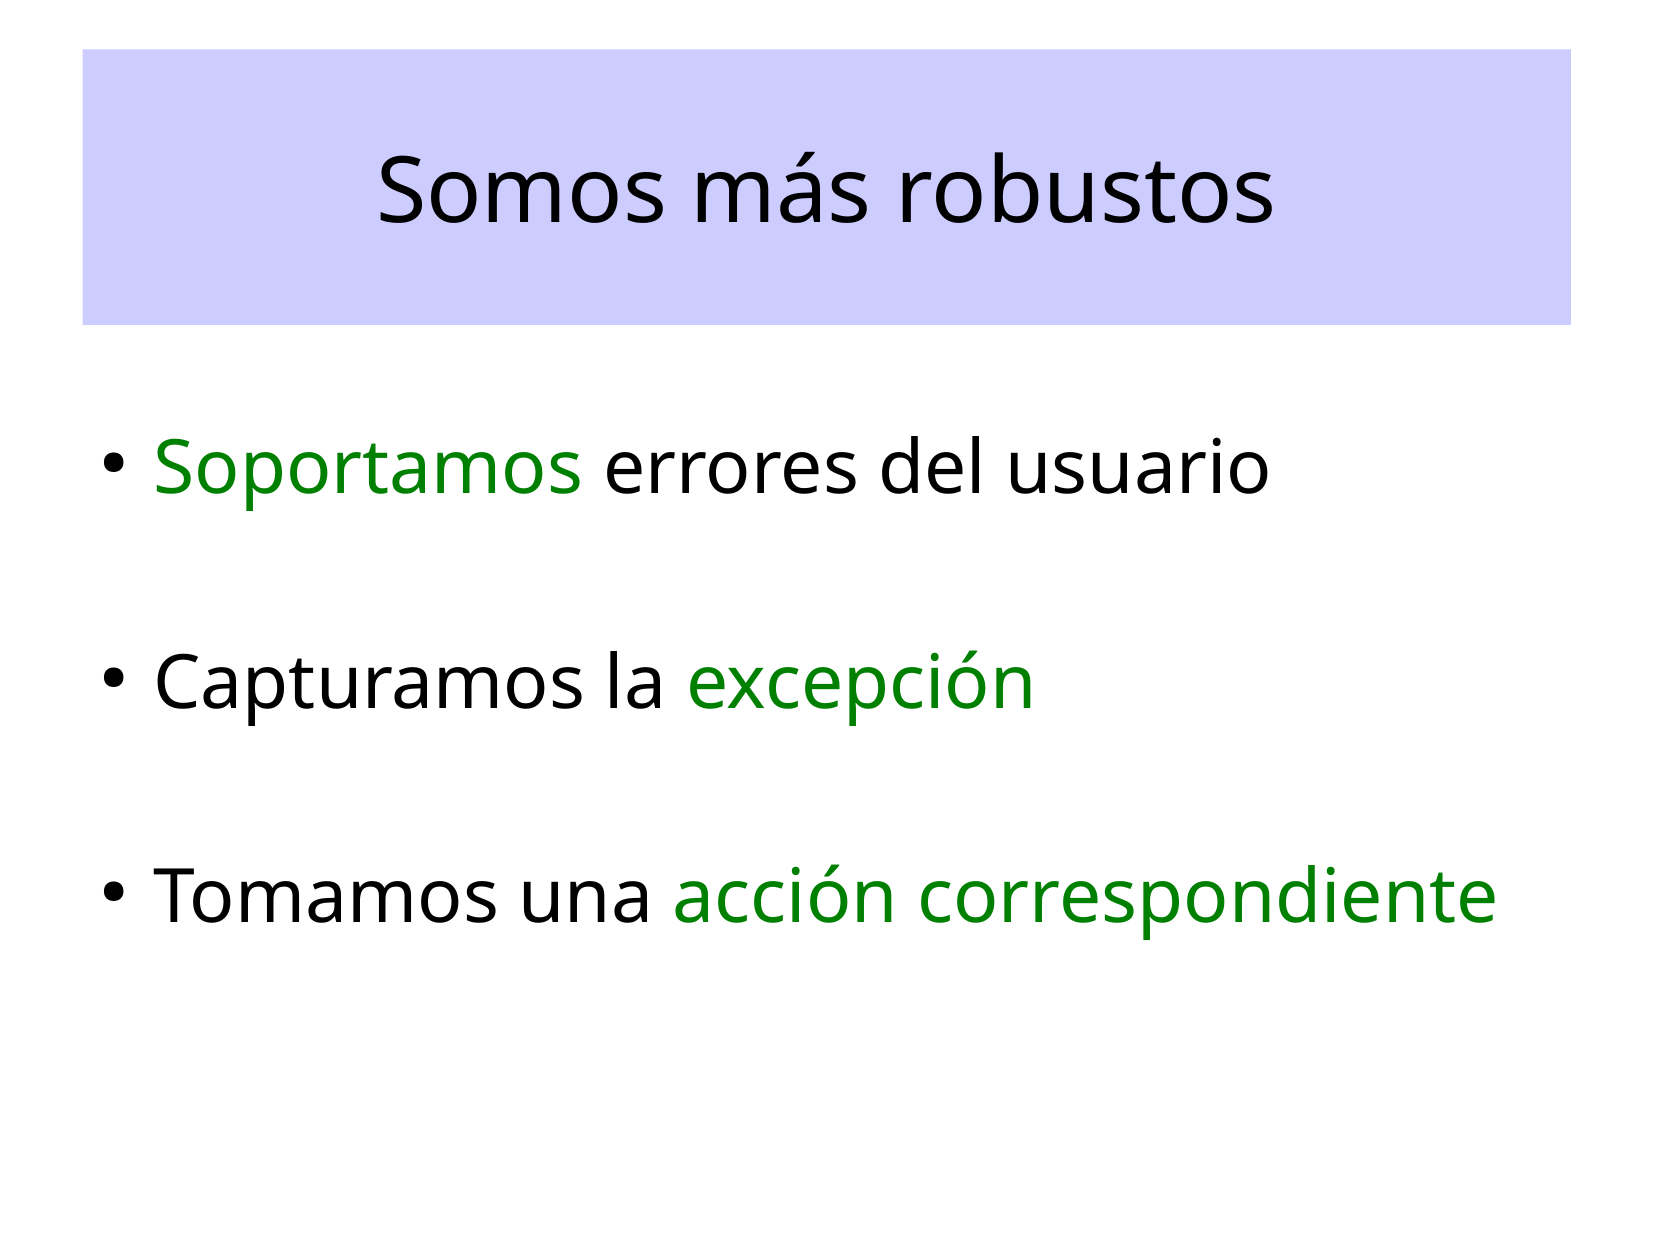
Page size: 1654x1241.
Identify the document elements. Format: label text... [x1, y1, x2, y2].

list Soportamos errores del usuario Capturamos la excepción Tomamos una acción correspondiente [82, 413, 1571, 1232]
title Somos más robustos [82, 56, 1571, 318]
